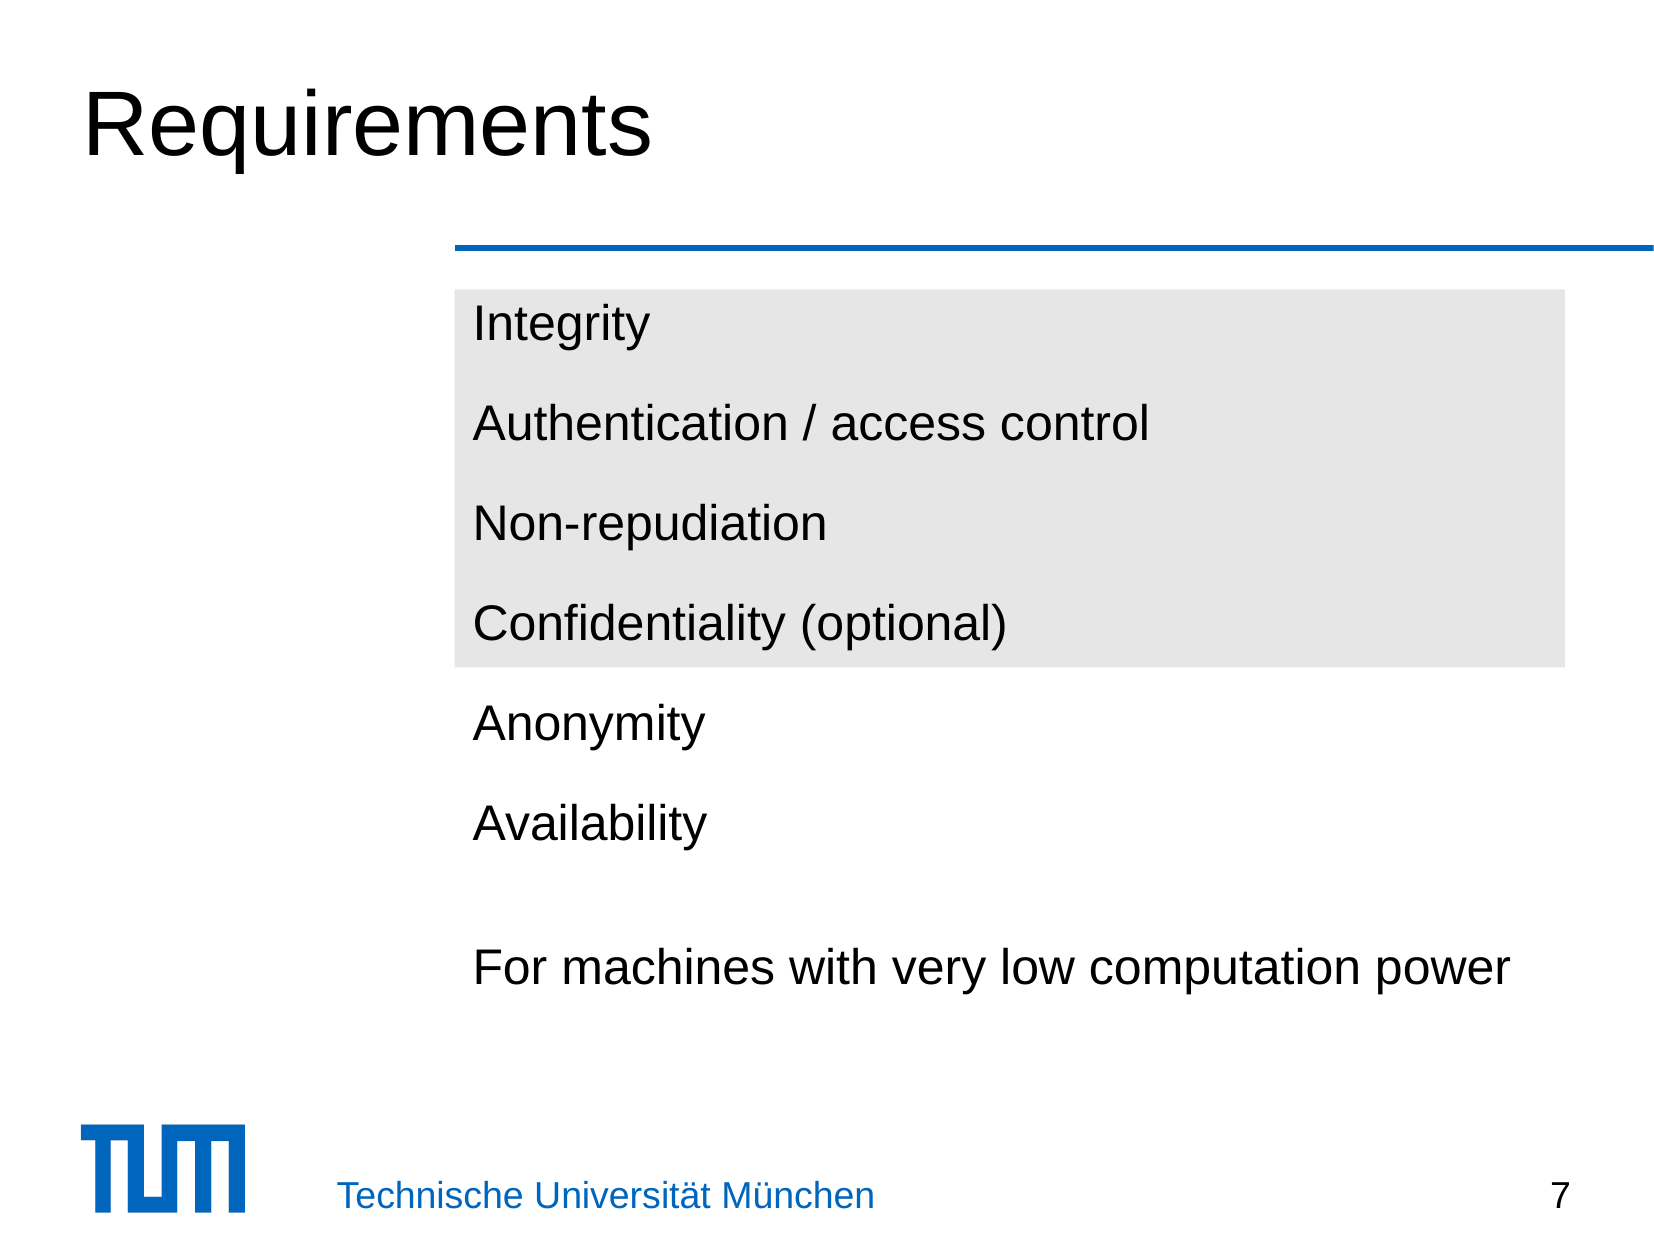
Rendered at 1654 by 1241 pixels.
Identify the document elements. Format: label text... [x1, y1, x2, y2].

list Integrity Authentication / access control Non-repudiation Confidentiality (optional) Anonymity Availability For machines with very low computation power [454, 295, 1571, 1114]
title Requirements [82, 19, 1571, 228]
text_box [454, 289, 1565, 295]
picture [80, 1124, 245, 1213]
